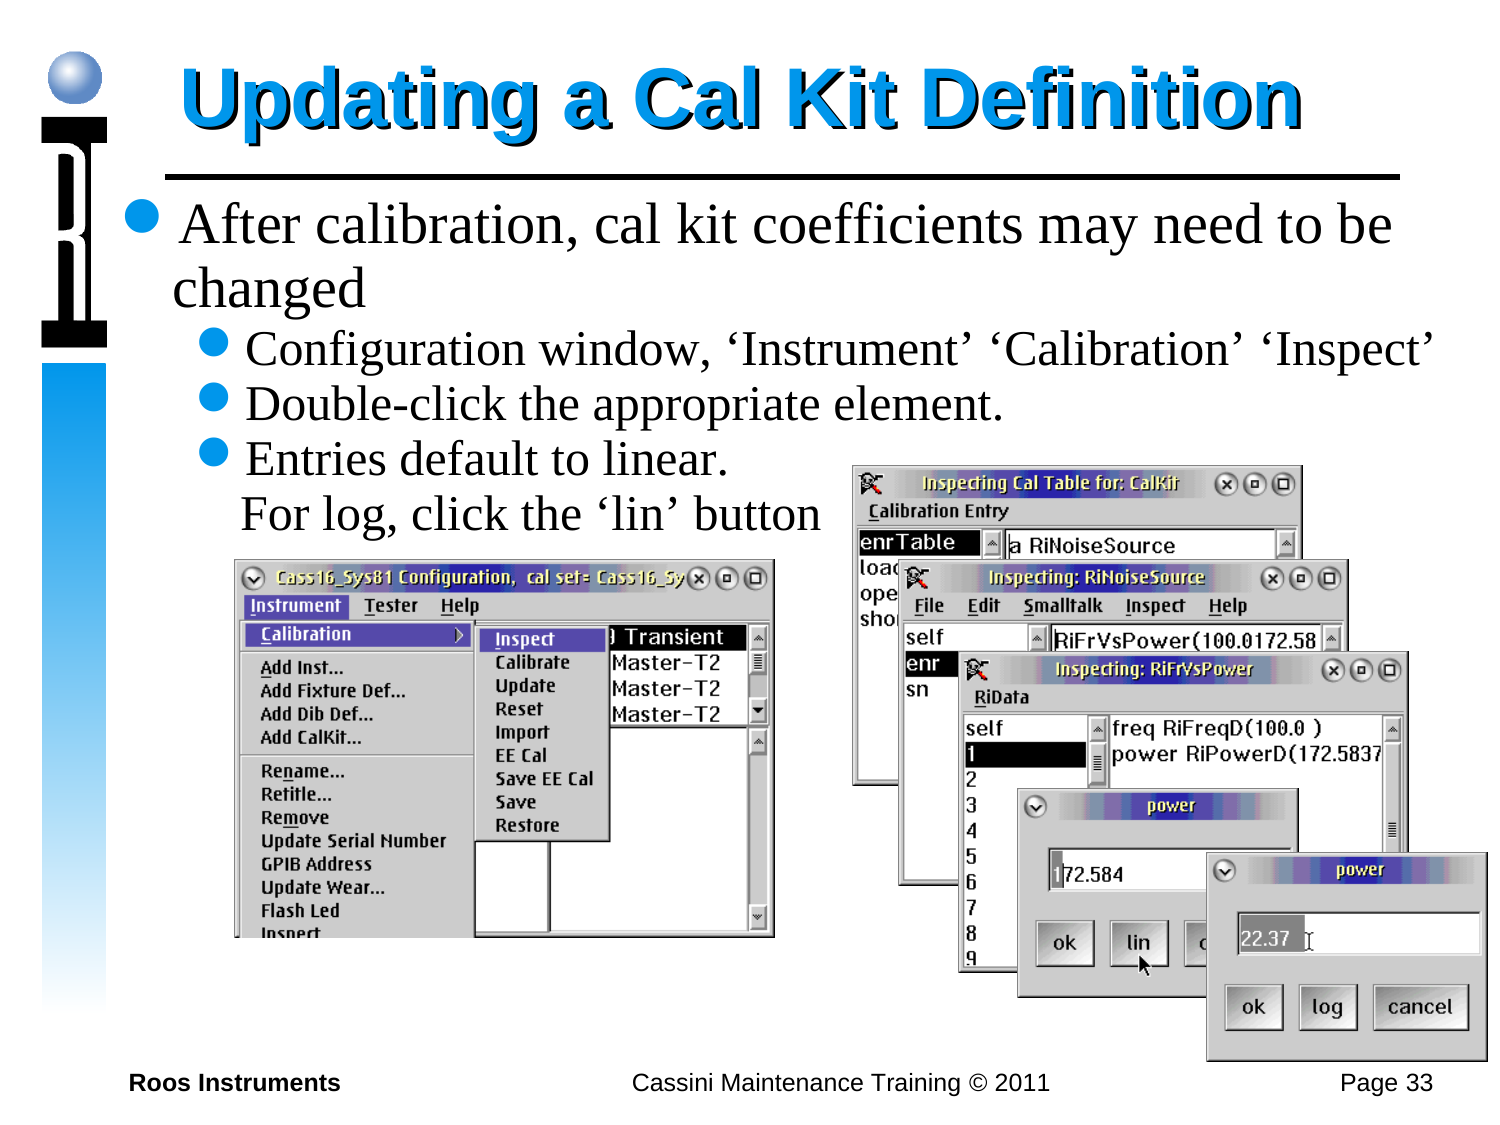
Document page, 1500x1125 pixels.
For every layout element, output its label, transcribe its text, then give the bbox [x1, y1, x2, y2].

title Updating a Cal Kit Definition [165, 43, 1441, 152]
picture [852, 465, 1488, 1062]
picture [234, 559, 775, 938]
list After calibration, cal kit coefficients may need to be changed Configuration window, ‘Instrument’ ‘Calibration’ ‘Inspect’ Double-click the appropriate element. Entries default to linear. For log, click the ‘lin’ button [105, 183, 1455, 1004]
